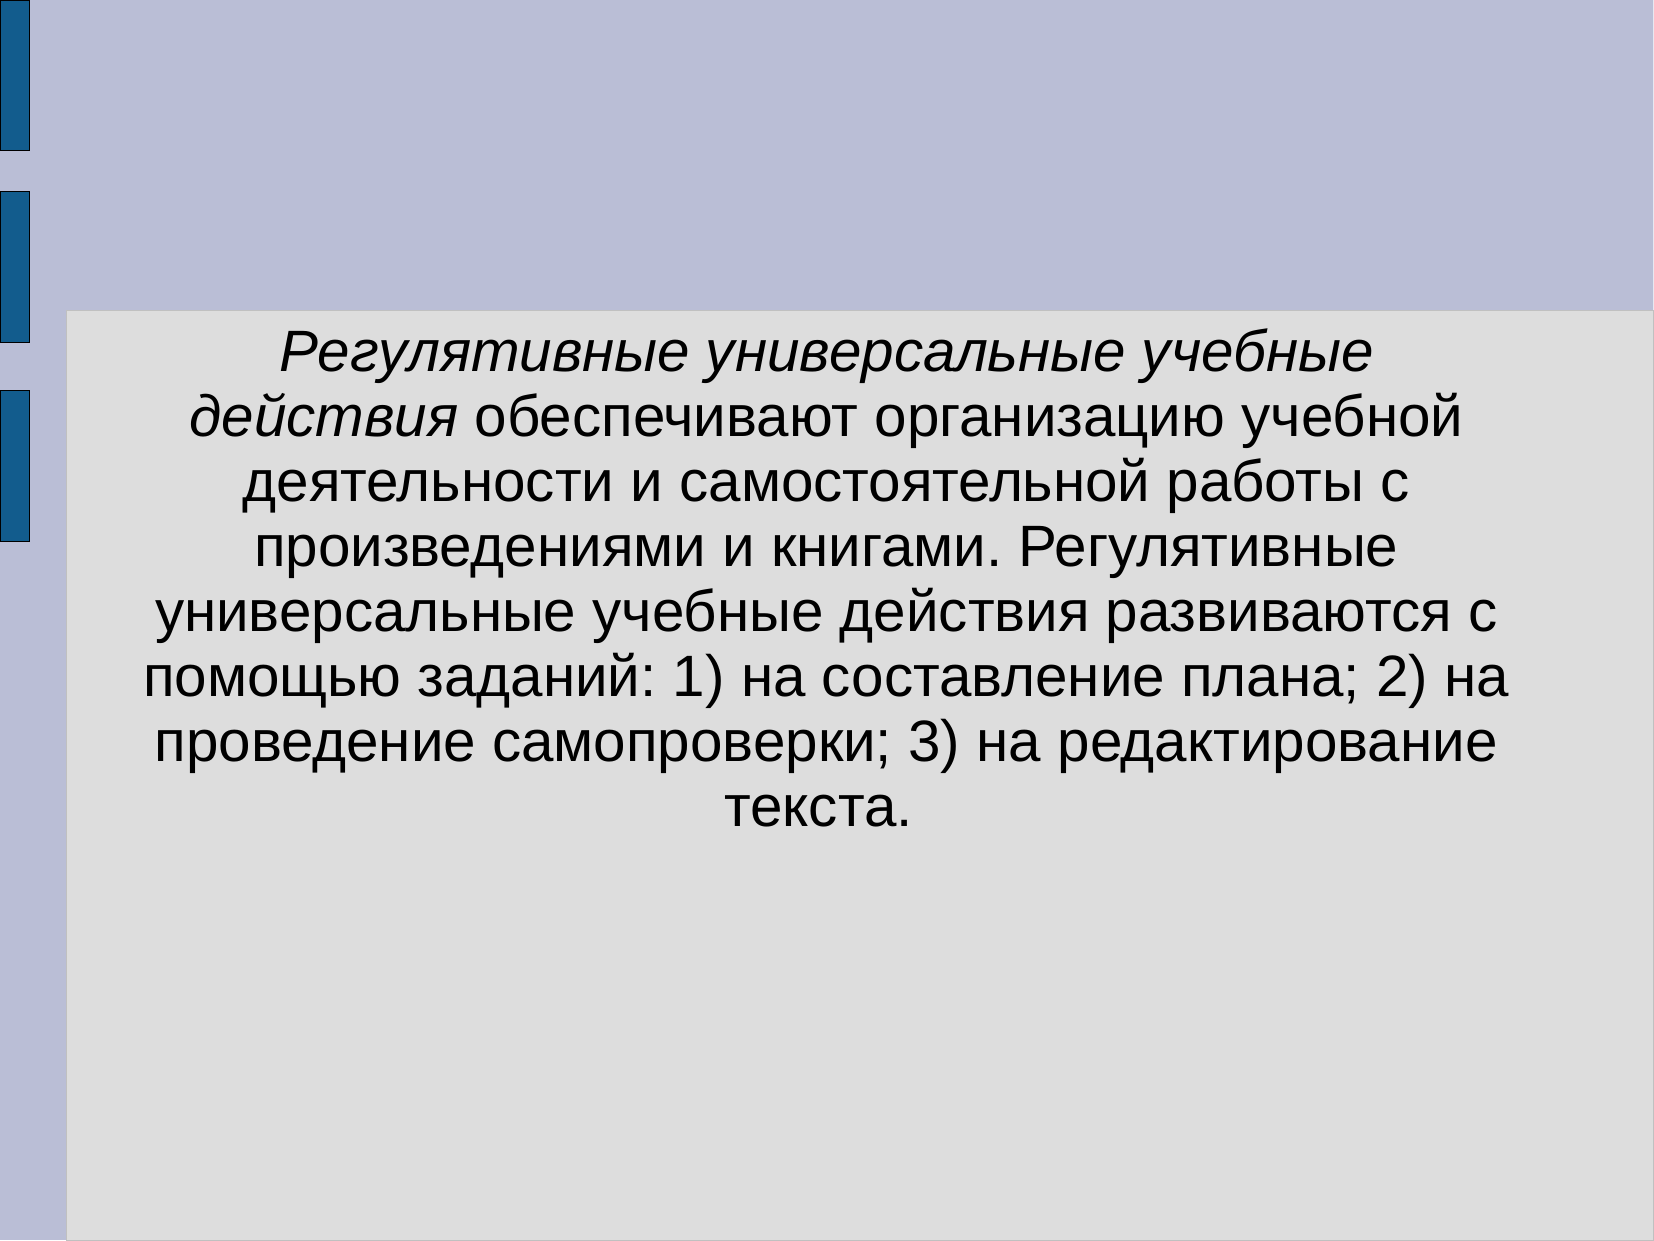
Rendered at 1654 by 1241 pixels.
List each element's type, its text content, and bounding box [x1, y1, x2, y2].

subtitle Регулятивные универсальные учебные действия обеспечивают организацию учебной деятельности и самостоятельной работы с произведениями и книгами. Регулятивные универсальные учебные действия развиваются с помощью заданий: 1) на составление плана; 2) на проведение самопроверки; 3) на редактирование текста. [82, 49, 1571, 1109]
